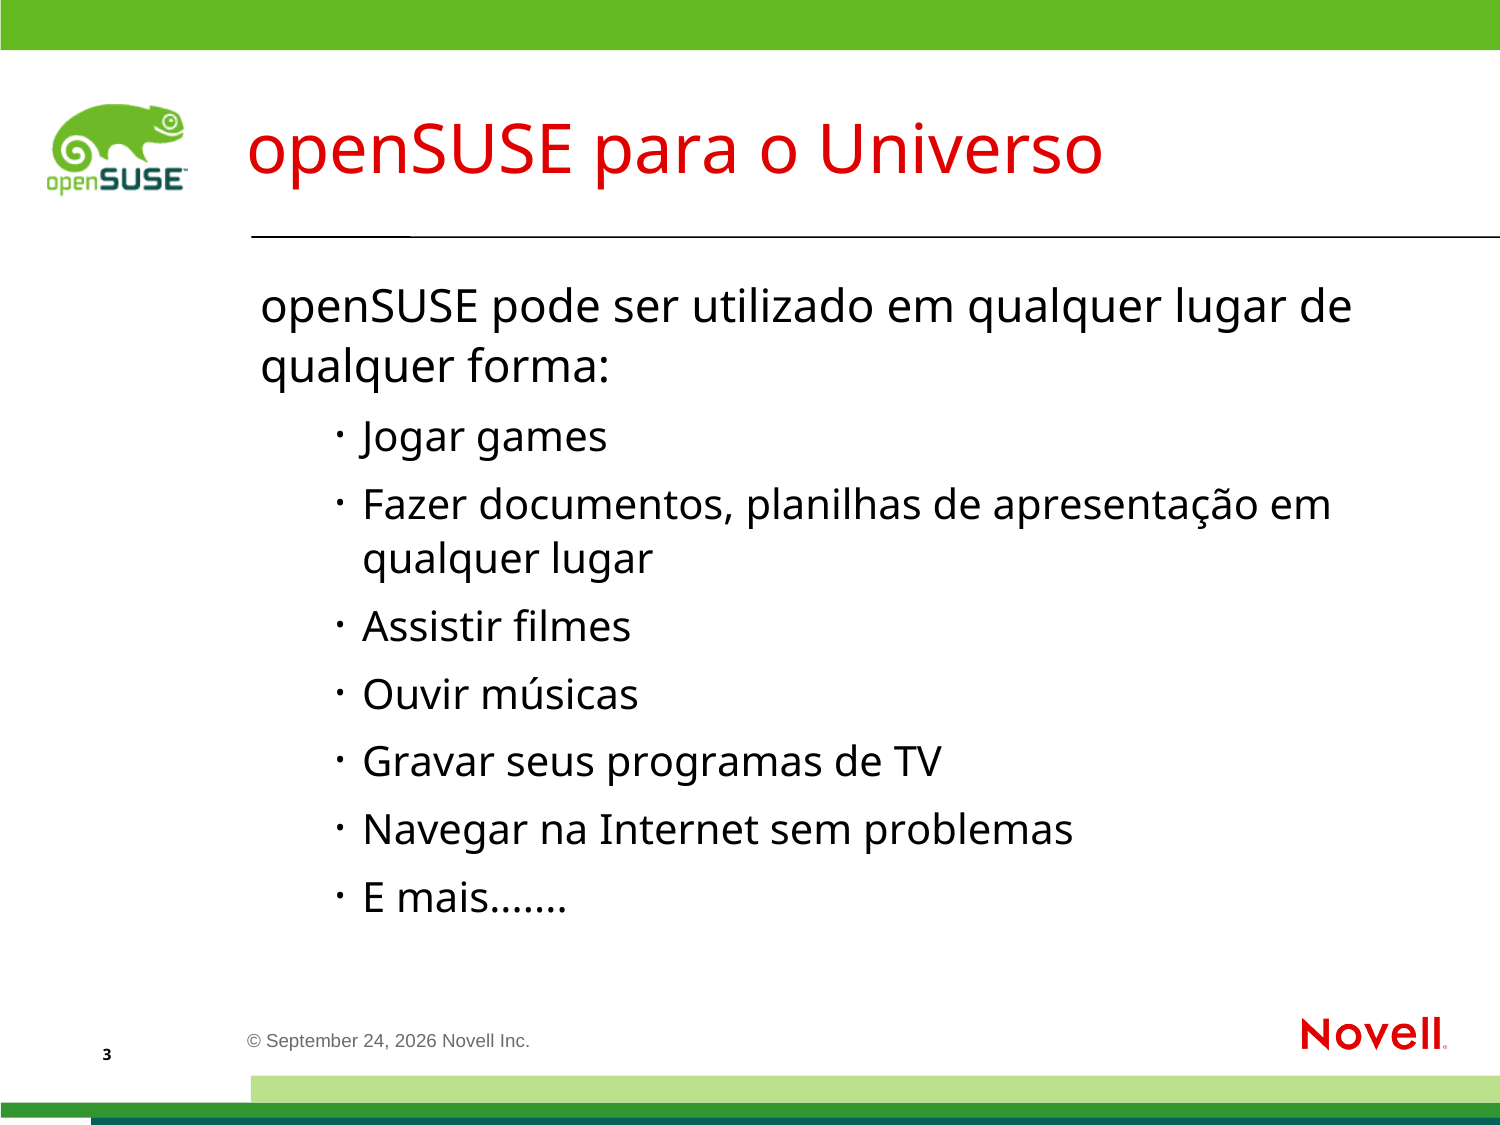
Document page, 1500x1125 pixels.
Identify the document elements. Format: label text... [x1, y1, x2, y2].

title openSUSE para o Universo [246, 60, 1409, 239]
picture [1295, 1026, 1453, 1056]
list openSUSE pode ser utilizado em qualquer lugar de qualquer forma: Jogar games Fazer documentos, planilhas de apresentação em qualquer lugar Assistir filmes Ouvir músicas Gravar seus programas de TV Navegar na Internet sem problemas E mais....... [245, 267, 1458, 1026]
picture [47, 104, 188, 197]
